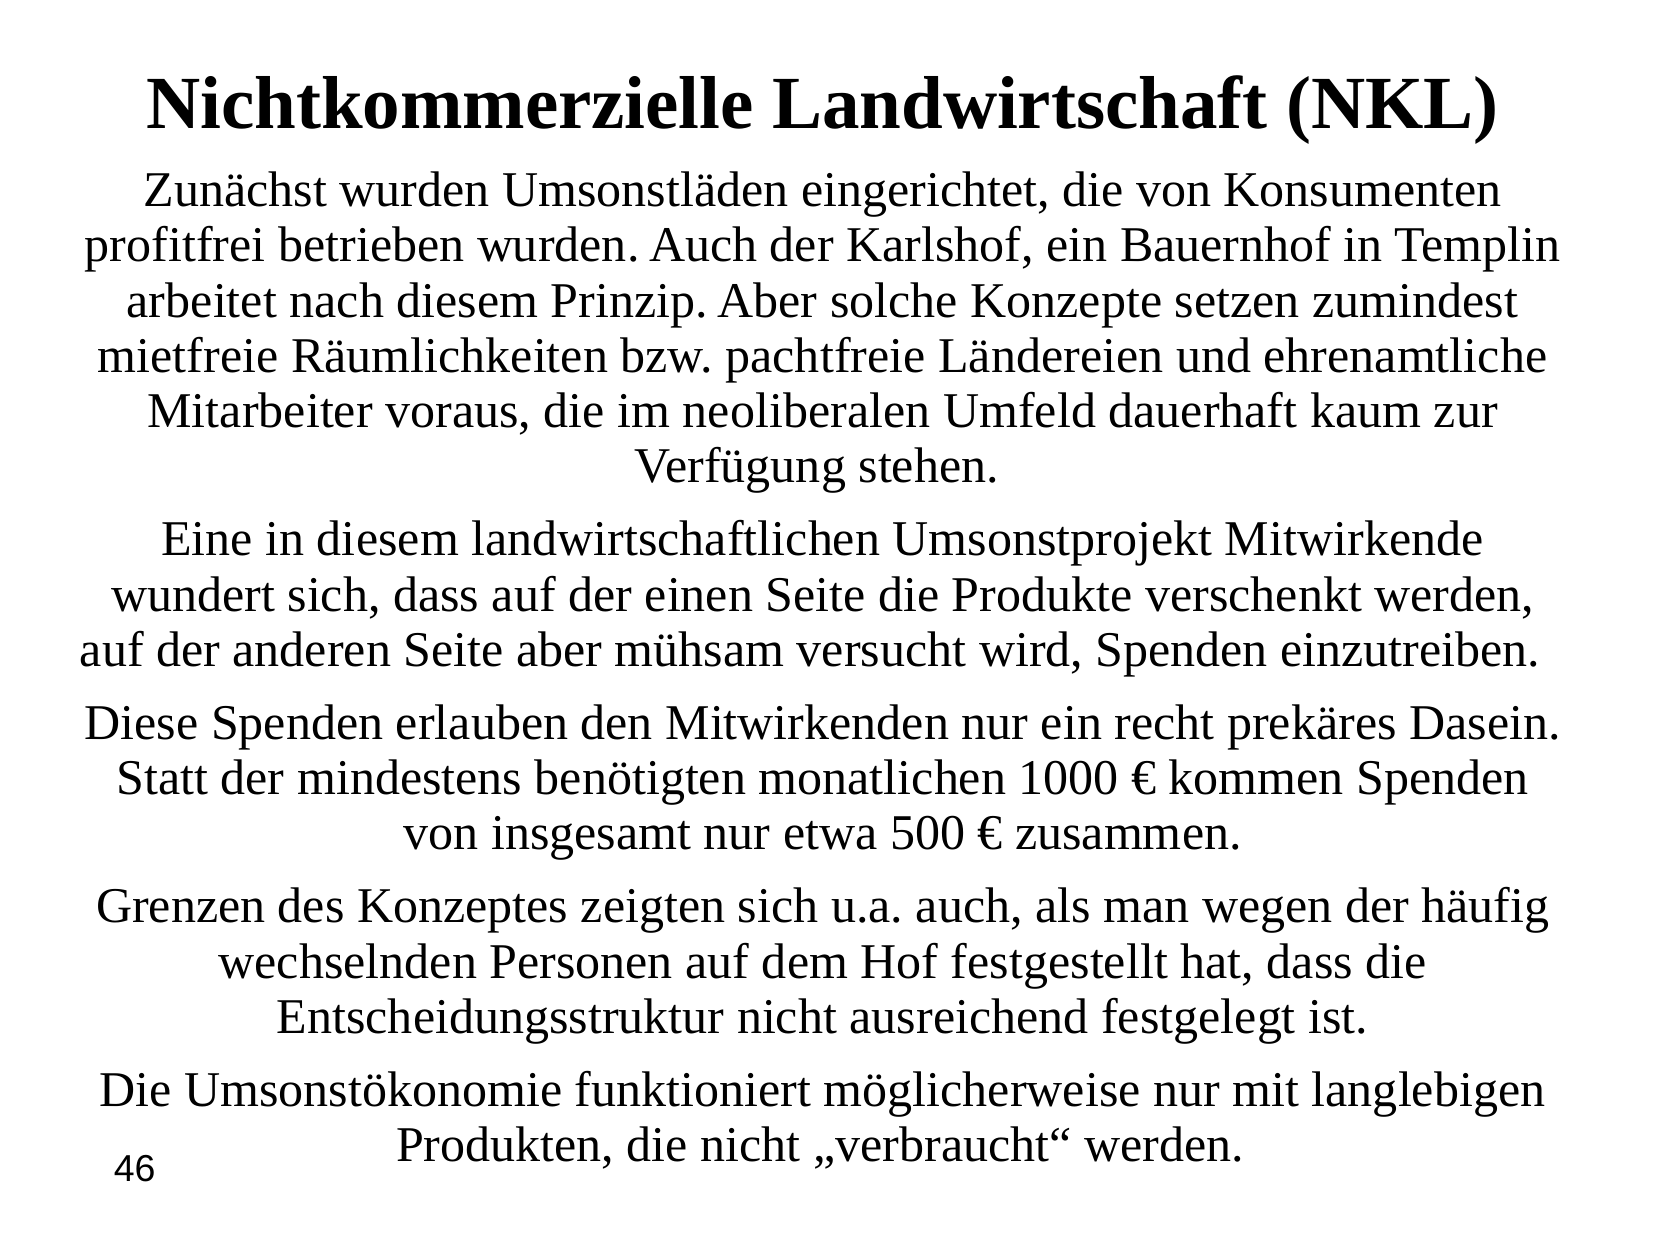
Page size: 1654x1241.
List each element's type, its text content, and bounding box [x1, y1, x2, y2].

text_box <Nummer> [99, 1140, 189, 1198]
text_box Nichtkommerzielle Landwirtschaft (NKL) Zunächst wurden Umsonstläden eingerichtet, die von Konsumenten profitfrei betrieben wurden. Auch der Karlshof, ein Bauernhof in Templin arbeitet nach diesem Prinzip. Aber solche Konzepte setzen zumindest mietfreie Räumlichkeiten bzw. pachtfreie Ländereien und ehrenamtliche Mitarbeiter voraus, die im neoliberalen Umfeld dauerhaft kaum zur Verfügung stehen. Eine in diesem landwirtschaftlichen Umsonstprojekt Mitwirkende wundert sich, dass auf der einen Seite die Produkte verschenkt werden, auf der anderen Seite aber mühsam versucht wird, Spenden einzutreiben. Diese Spenden erlauben den Mitwirkenden nur ein recht prekäres Dasein. Statt der mindestens benötigten monatlichen 1000 € kommen Spenden von insgesamt nur etwa 500 € zusammen. Grenzen des Konzeptes zeigten sich u.a. auch, als man wegen der häufig wechselnden Personen auf dem Hof festgestellt hat, dass die Entscheidungsstruktur nicht ausreichend festgelegt ist. Die Umsonstökonomie funktioniert möglicherweise nur mit langlebigen Produkten, die nicht „verbraucht“ werden. [64, 53, 1594, 1180]
